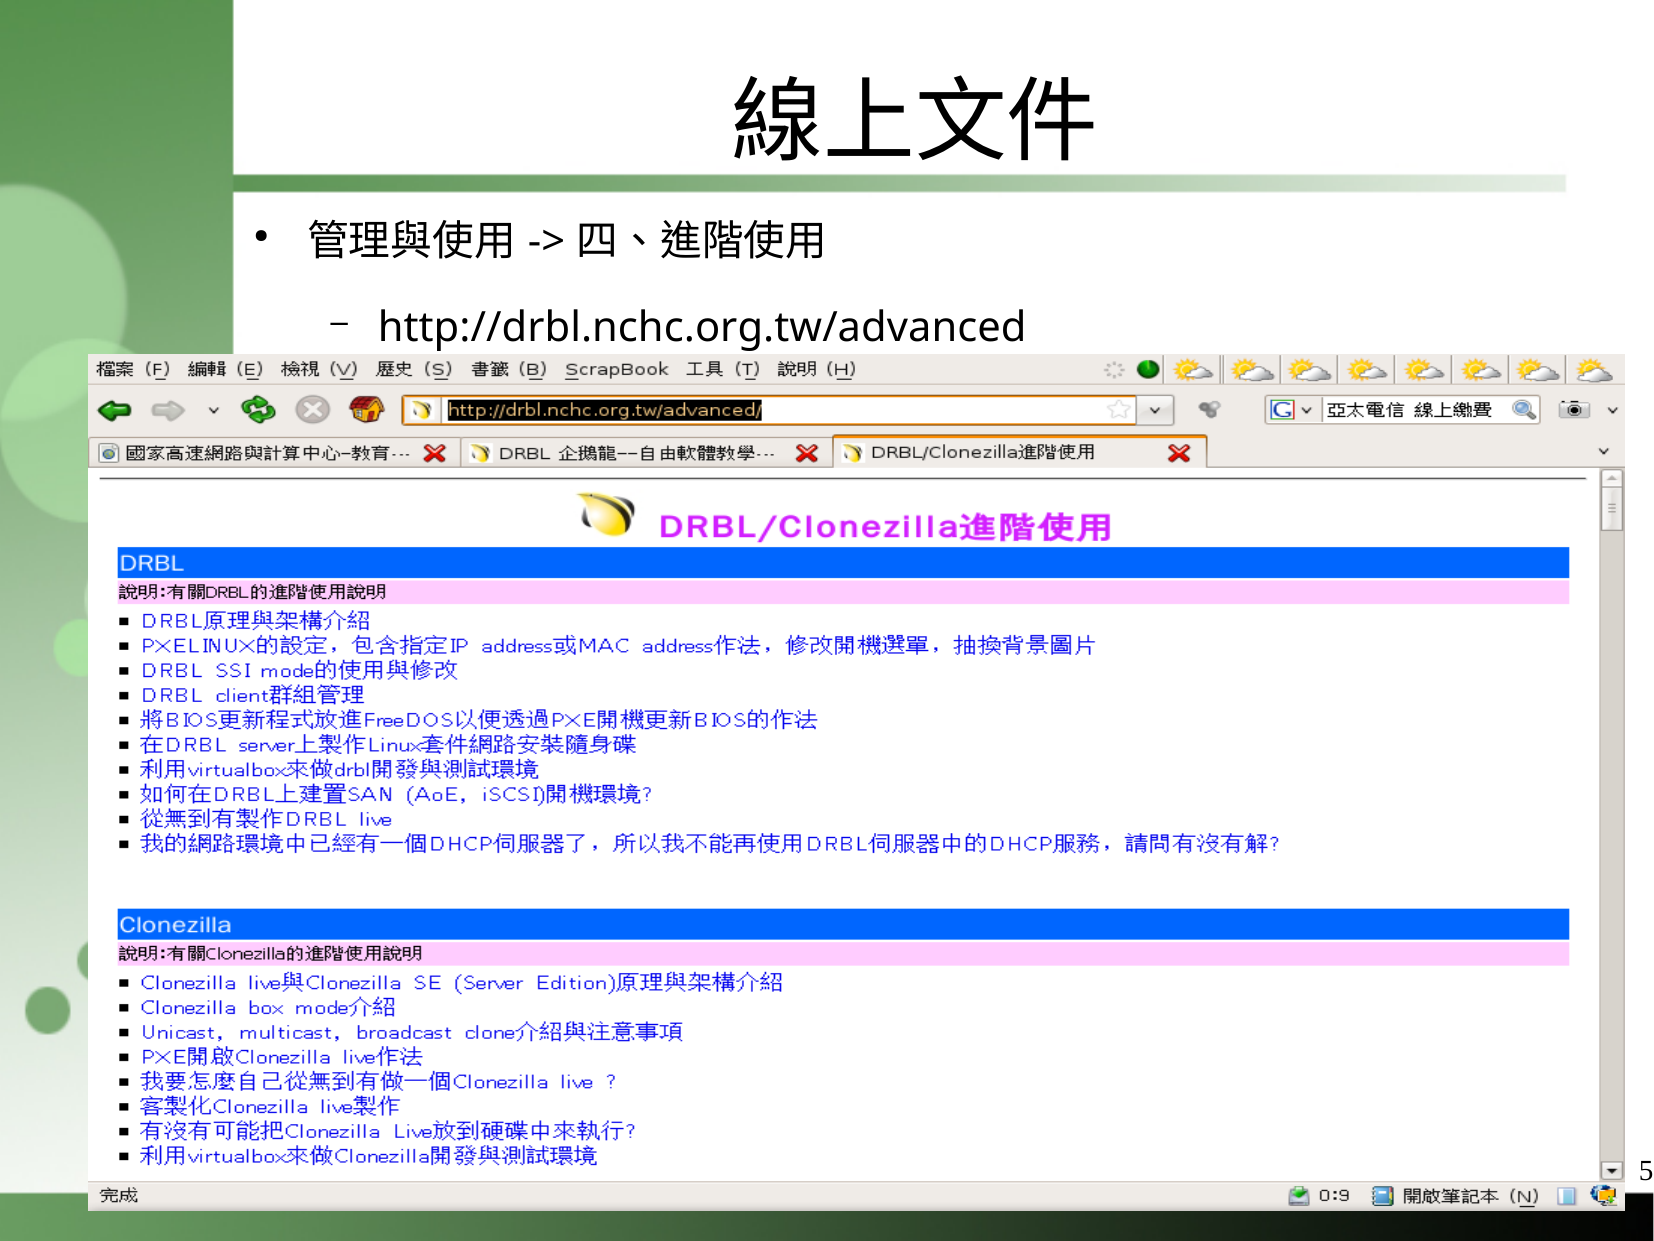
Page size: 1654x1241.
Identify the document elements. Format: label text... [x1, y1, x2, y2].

picture [0, 0, 1654, 1241]
list 管理與使用->四、進階使用 http://drbl.nchc.org.tw/advanced [236, 206, 1595, 354]
title 線上文件 [236, 49, 1595, 178]
